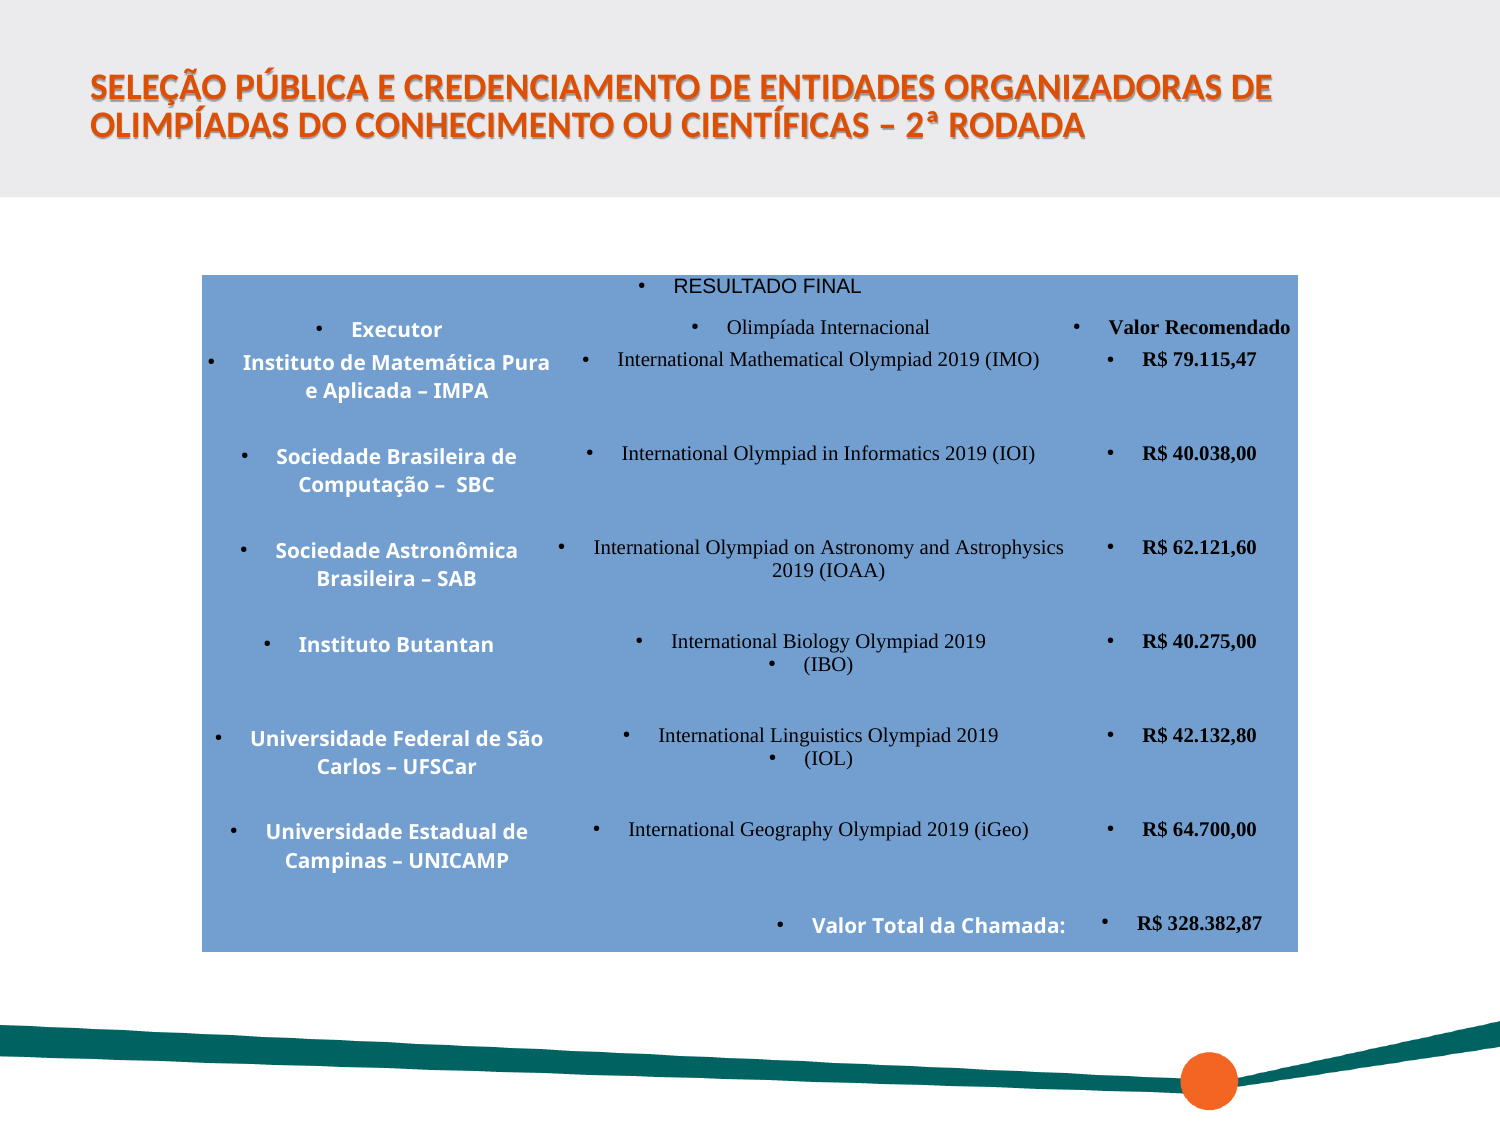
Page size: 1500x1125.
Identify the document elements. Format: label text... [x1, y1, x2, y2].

table_cell Valor Recomendado [1066, 316, 1298, 348]
table_cell R$ 42.132,80 [1066, 724, 1298, 818]
table_header RESULTADO FINAL [202, 275, 1298, 316]
table_cell R$ 64.700,00 [1066, 818, 1298, 911]
table_cell R$ 62.121,60 [1066, 536, 1298, 630]
table_cell Instituto Butantan [202, 630, 556, 724]
table_cell International Biology Olympiad 2019 (IBO) [556, 630, 1066, 724]
table_cell Valor Total da Chamada: [202, 911, 1066, 952]
title SELEÇÃO PÚBLICA E CREDENCIAMENTO DE ENTIDADES ORGANIZADORAS DE OLIMPÍADAS DO CONHECIMENTO OU CIENTÍFICAS – 2ª RODADA [75, 45, 1426, 173]
table_cell R$ 40.275,00 [1066, 630, 1298, 724]
table_cell International Olympiad in Informatics 2019 (IOI) [556, 442, 1066, 536]
table_cell International Mathematical Olympiad 2019 (IMO) [556, 348, 1066, 442]
table_cell Universidade Federal de São Carlos – UFSCar [202, 724, 556, 818]
table_cell R$ 40.038,00 [1066, 442, 1298, 536]
table_cell International Linguistics Olympiad 2019 (IOL) [556, 724, 1066, 818]
table_cell Olimpíada Internacional [556, 316, 1066, 348]
table_cell International Geography Olympiad 2019 (iGeo) [556, 818, 1066, 911]
table_cell R$ 328.382,87 [1066, 911, 1298, 952]
table_cell Instituto de Matemática Pura e Aplicada – IMPA [202, 348, 556, 442]
table_cell Universidade Estadual de Campinas – UNICAMP [202, 818, 556, 911]
table_cell Sociedade Brasileira de Computação – SBC [202, 442, 556, 536]
table_cell Executor [202, 316, 556, 348]
table_cell International Olympiad on Astronomy and Astrophysics 2019 (IOAA) [556, 536, 1066, 630]
table_cell Sociedade Astronômica Brasileira – SAB [202, 536, 556, 630]
table_cell R$ 79.115,47 [1066, 348, 1298, 442]
